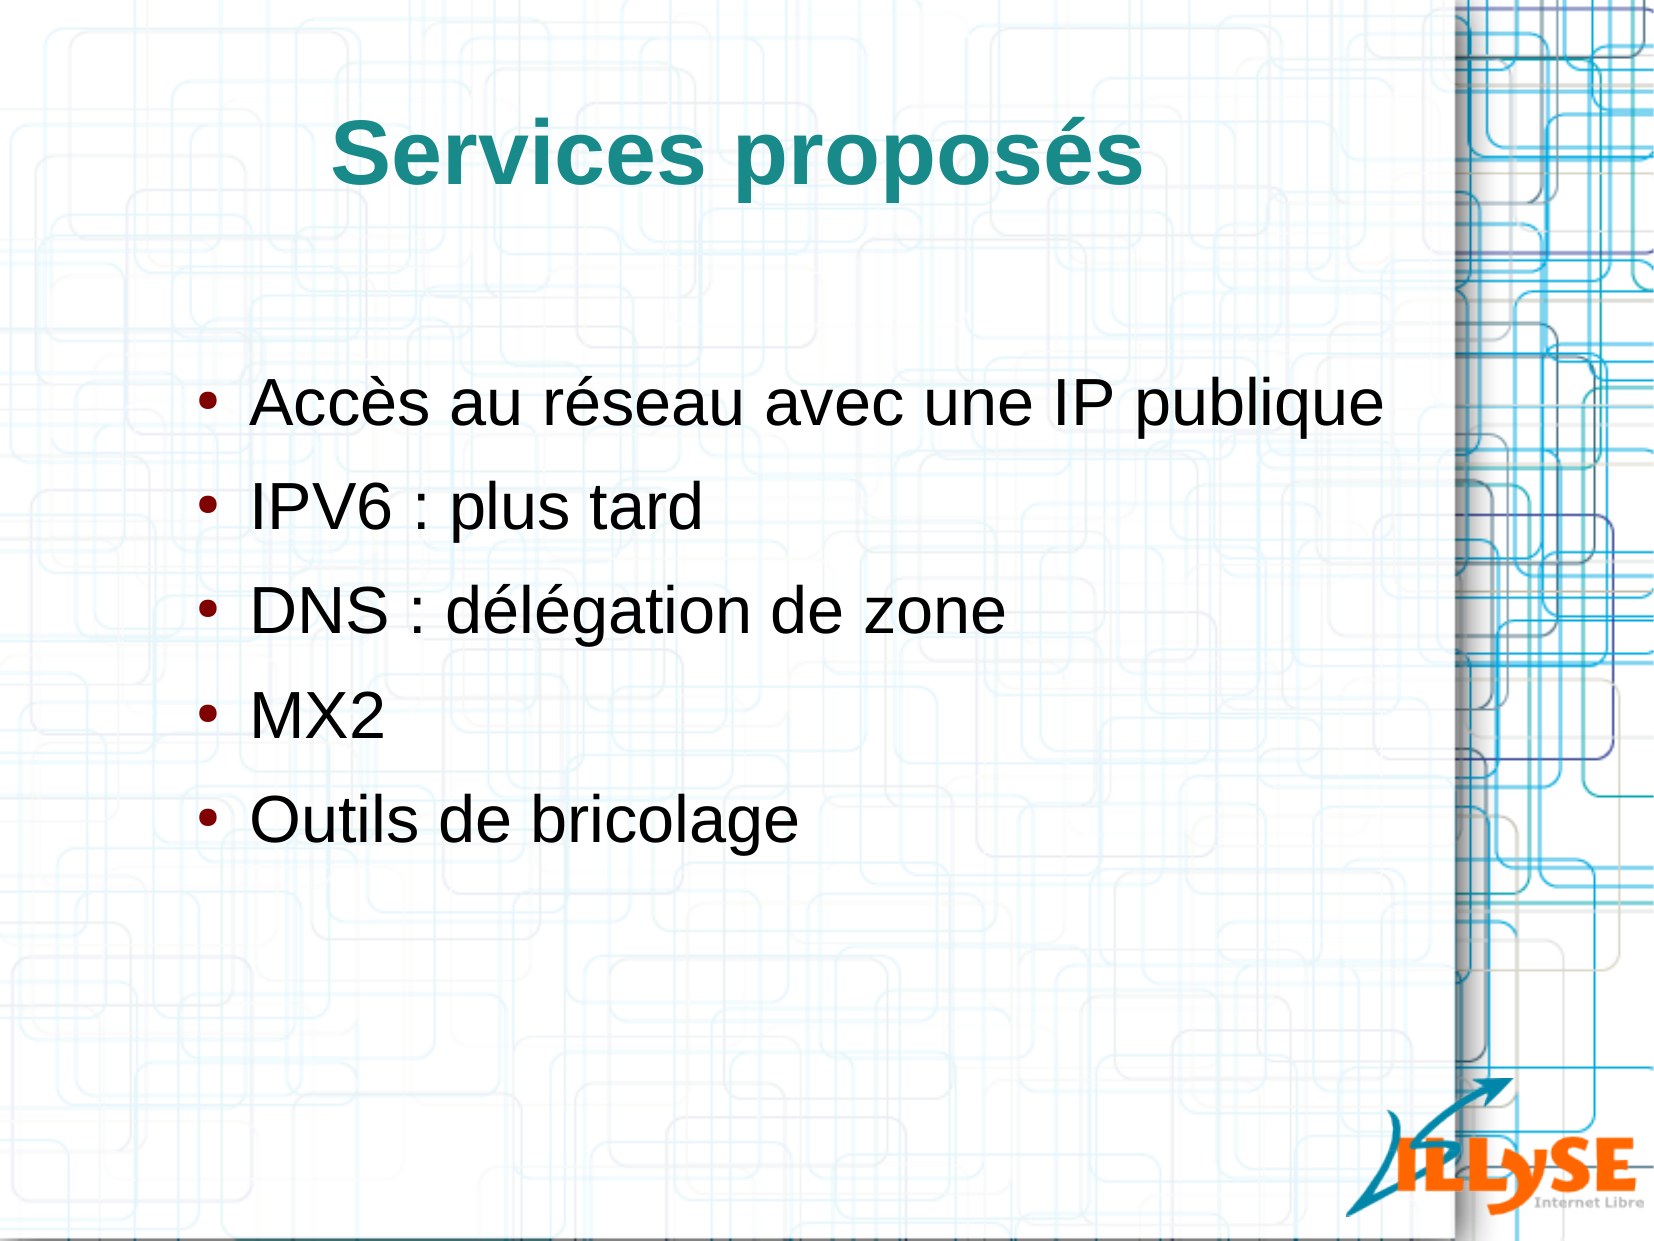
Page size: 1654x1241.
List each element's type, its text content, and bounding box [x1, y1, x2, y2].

list Accès au réseau avec une IP publique IPV6 : plus tard DNS : délégation de zone MX2 Outils de bricolage [178, 364, 1570, 1147]
picture [0, 0, 1654, 1241]
title Services proposés [59, 49, 1418, 257]
